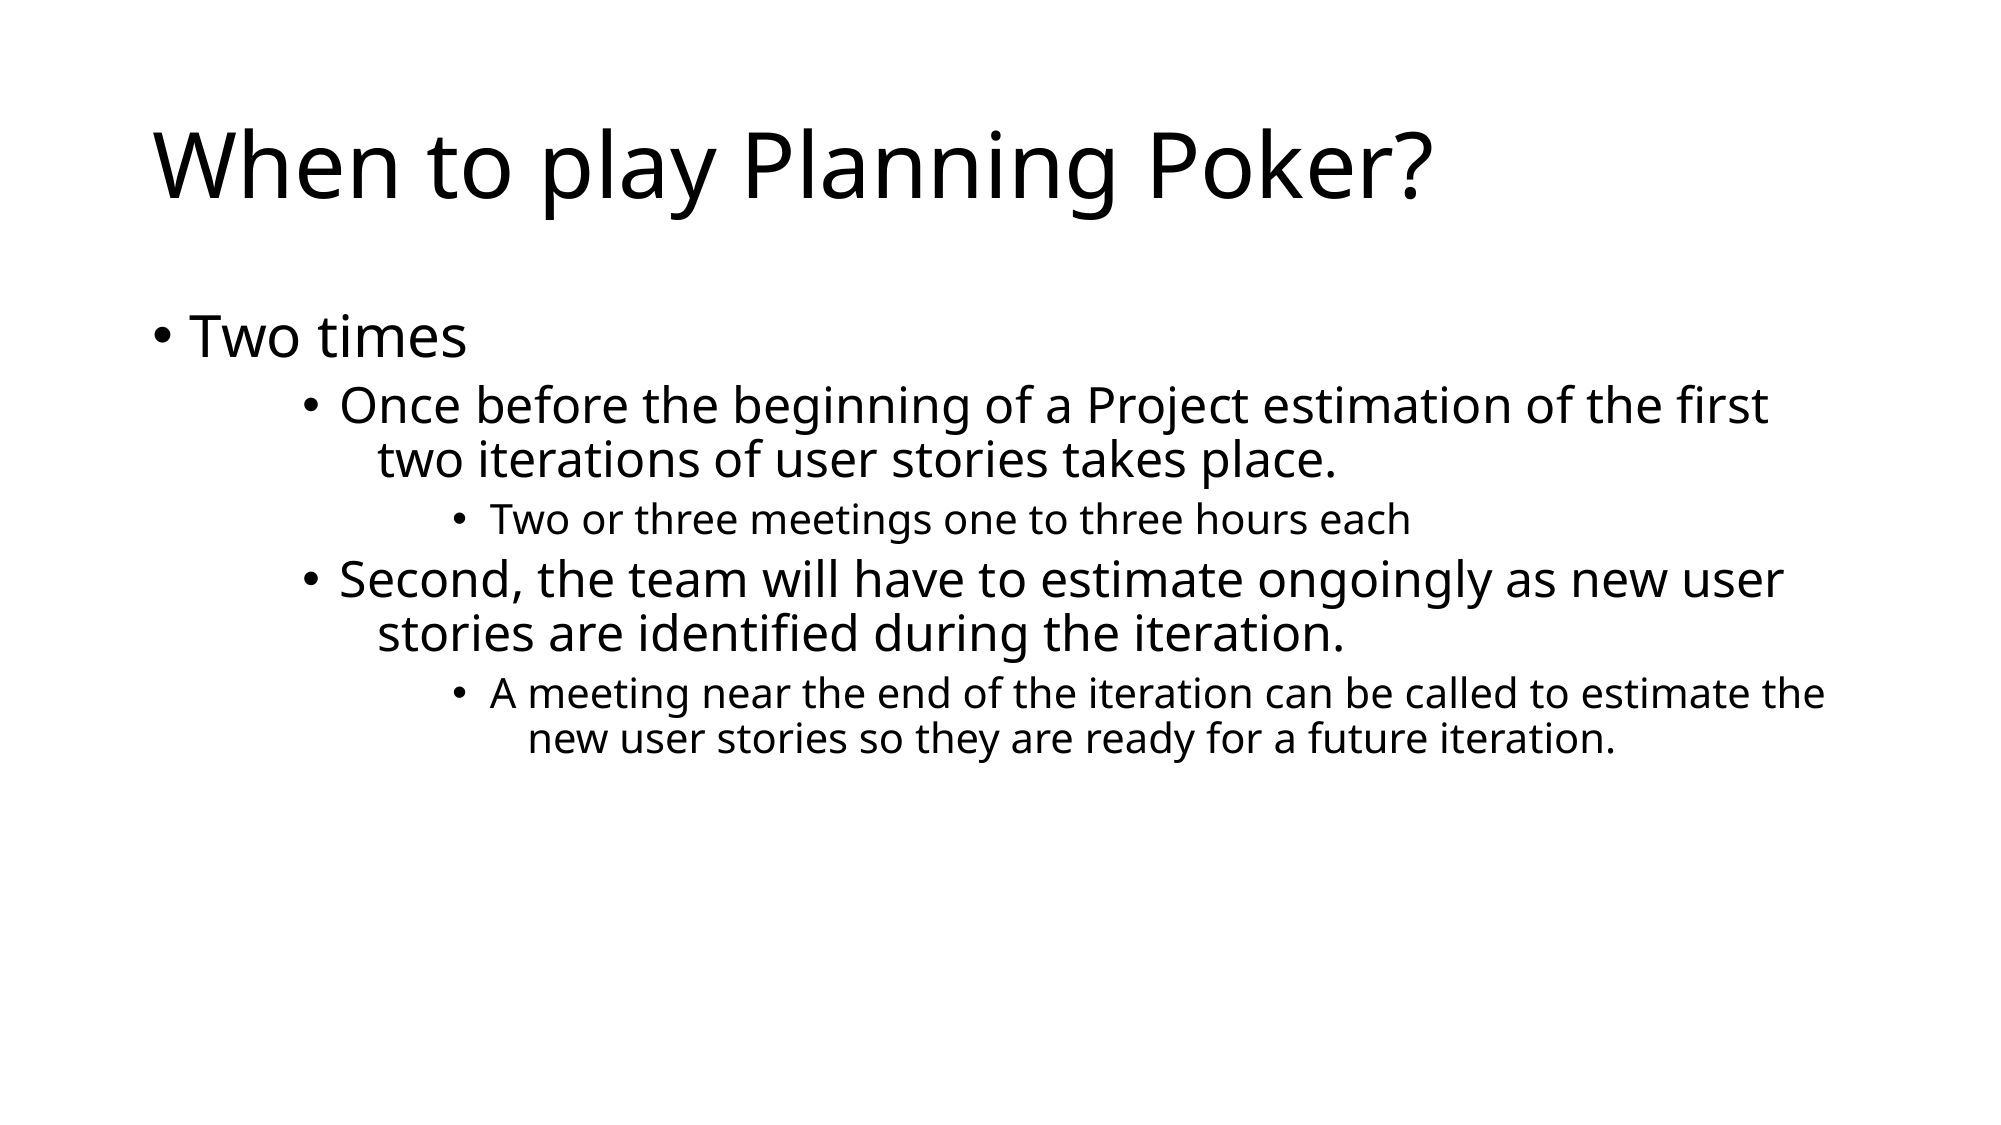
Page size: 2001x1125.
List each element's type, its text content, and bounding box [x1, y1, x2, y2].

list Two times Once before the beginning of a Project estimation of the first two iterations of user stories takes place. Two or three meetings one to three hours each Second, the team will have to estimate ongoingly as new user stories are identified during the iteration. A meeting near the end of the iteration can be called to estimate the new user stories so they are ready for a future iteration. [137, 299, 1863, 1014]
title When to play Planning Poker? [137, 59, 1863, 278]
